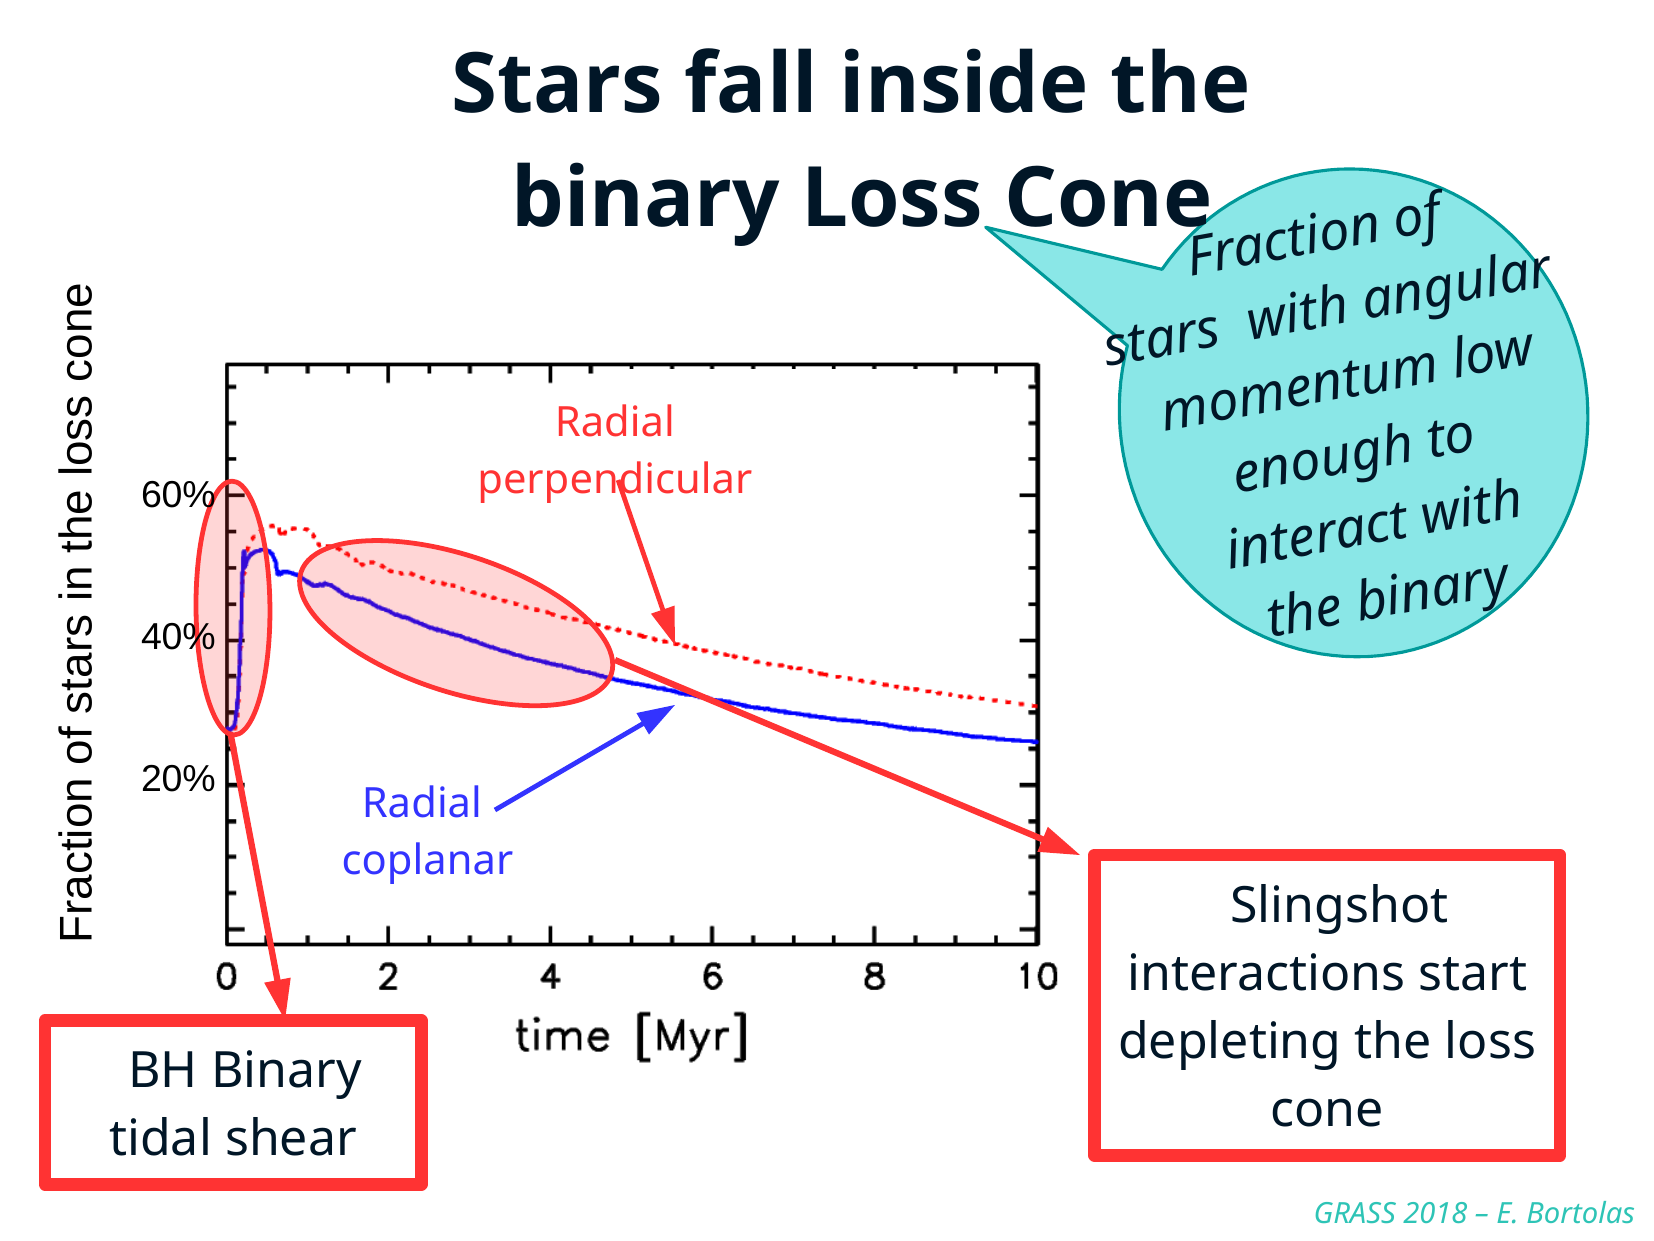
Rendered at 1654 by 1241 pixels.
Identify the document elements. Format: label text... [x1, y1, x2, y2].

text_box [299, 540, 613, 706]
text_box [611, 369, 1005, 631]
text_box 20% [126, 750, 247, 807]
picture [226, 330, 1065, 1080]
text_box [195, 491, 270, 735]
text_box Radial perpendicular [449, 384, 780, 540]
text_box BH Binary tidal shear [45, 1020, 422, 1160]
text_box Radial coplanar [299, 765, 555, 874]
text_box Stars fall inside the binary Loss Cone [90, 16, 1636, 237]
text_box GRASS 2018 – E. Bortolas [1155, 1185, 1651, 1241]
picture [226, 733, 230, 750]
text_box Fraction of stars with angular momentum low enough to interact with the binary [997, 237, 1588, 657]
text_box Slingshot interactions start depleting the loss cone [1094, 855, 1561, 1107]
text_box 60% [126, 466, 247, 524]
text_box 40% [126, 608, 247, 666]
picture [75, 807, 281, 1014]
text_box Fraction of stars in the loss cone [42, 78, 226, 959]
